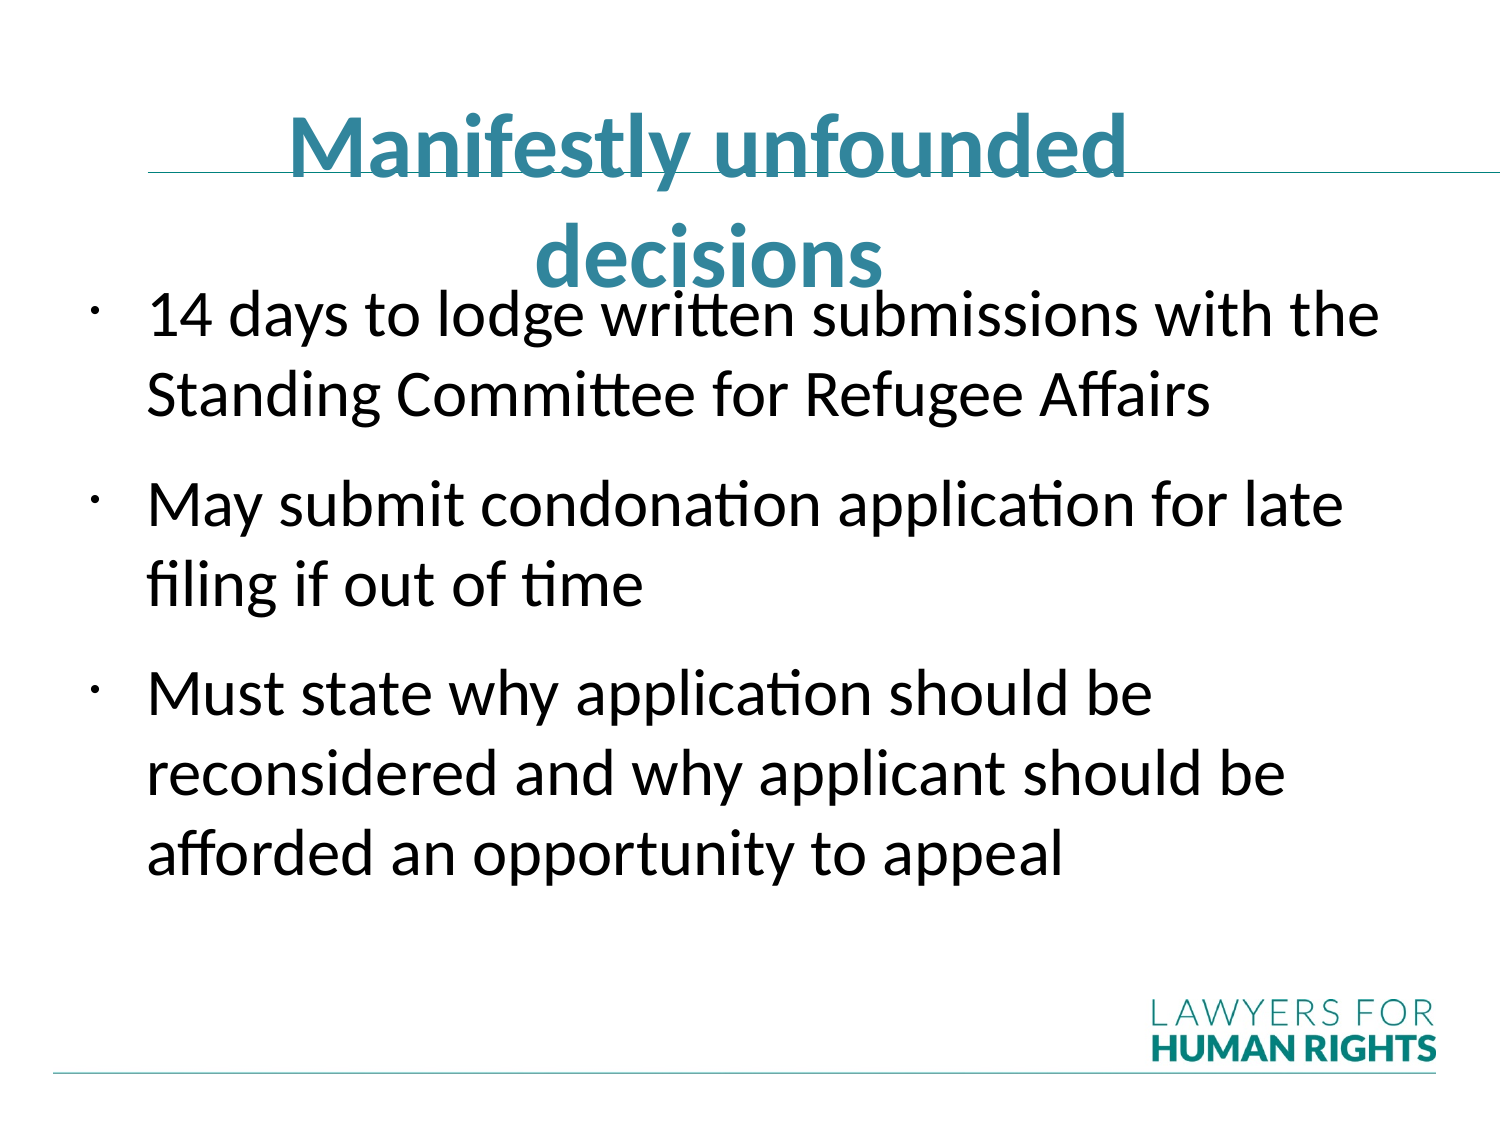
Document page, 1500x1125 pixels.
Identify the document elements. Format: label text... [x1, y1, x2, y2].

picture [53, 999, 1436, 1074]
title Manifestly unfounded decisions [123, 78, 1296, 197]
list 14 days to lodge written submissions with the Standing Committee for Refugee Affairs May submit condonation application for late filing if out of time Must state why application should be reconsidered and why applicant should be afforded an opportunity to appeal [75, 262, 1425, 1035]
